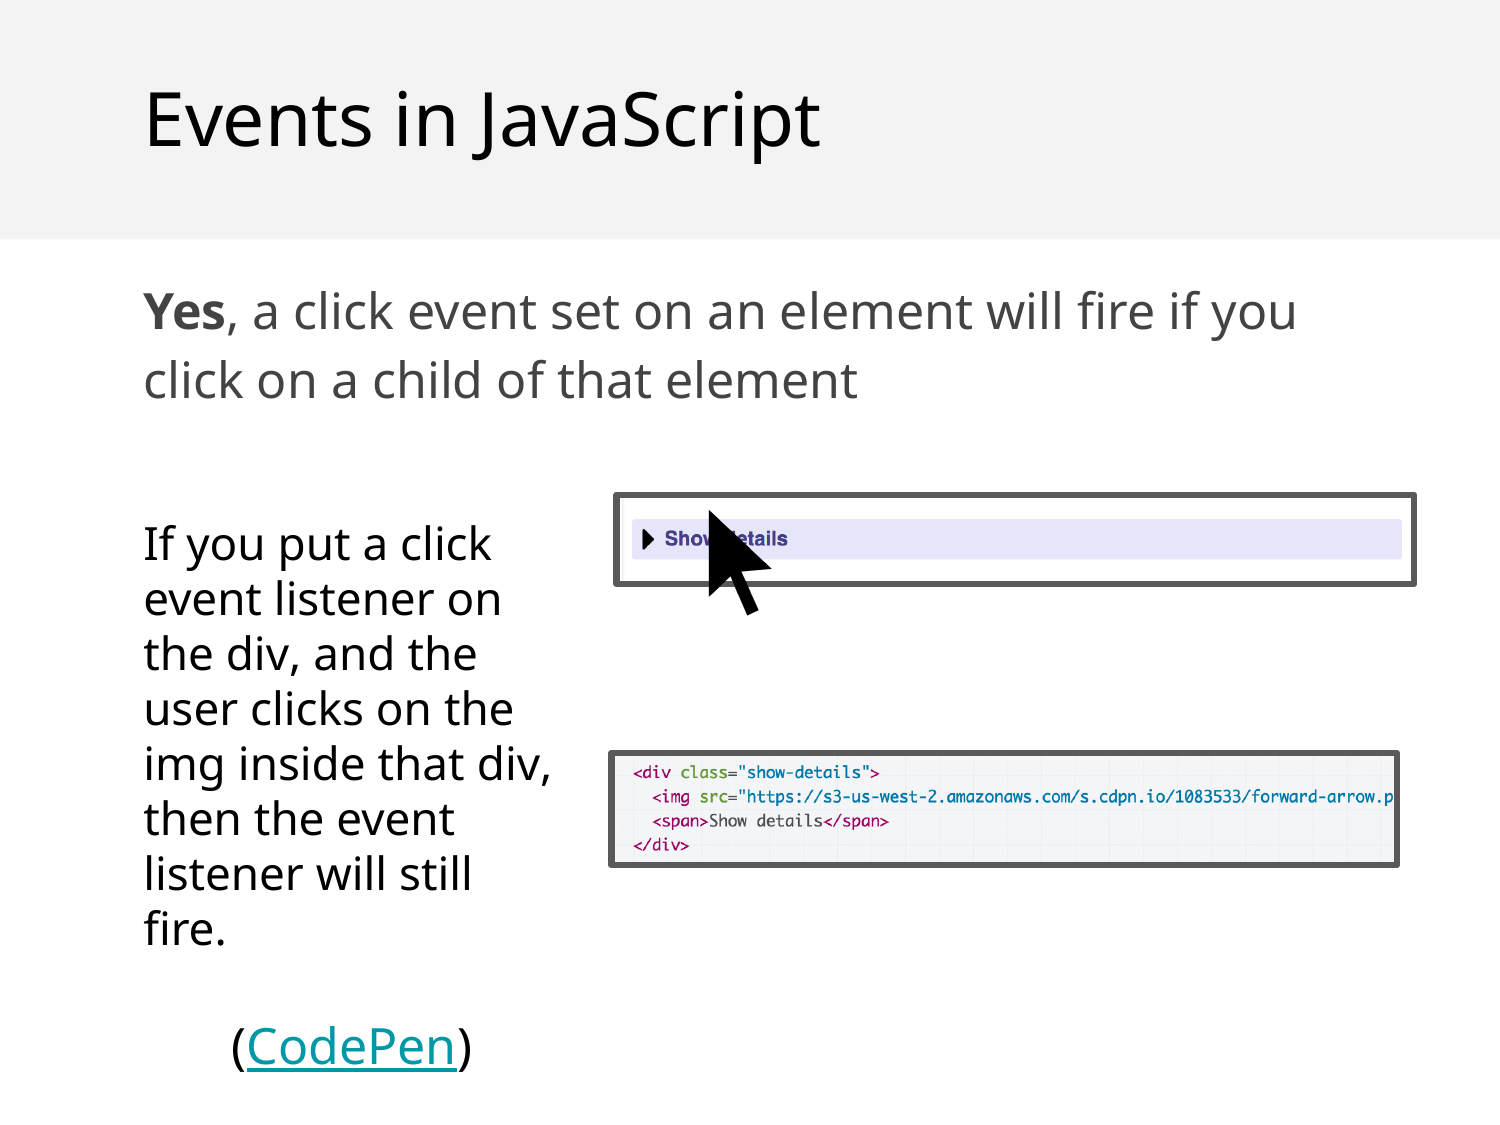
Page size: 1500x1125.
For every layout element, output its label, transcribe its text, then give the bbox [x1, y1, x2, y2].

picture [614, 755, 1394, 863]
list Yes, a click event set on an element will fire if you click on a child of that element [128, 255, 1372, 434]
picture [619, 497, 1412, 626]
title Events in JavaScript [128, 56, 1372, 183]
text_box If you put a click event listener on the div, and the user clicks on the img inside that div, then the event listener will still fire. (CodePen) [128, 499, 576, 935]
